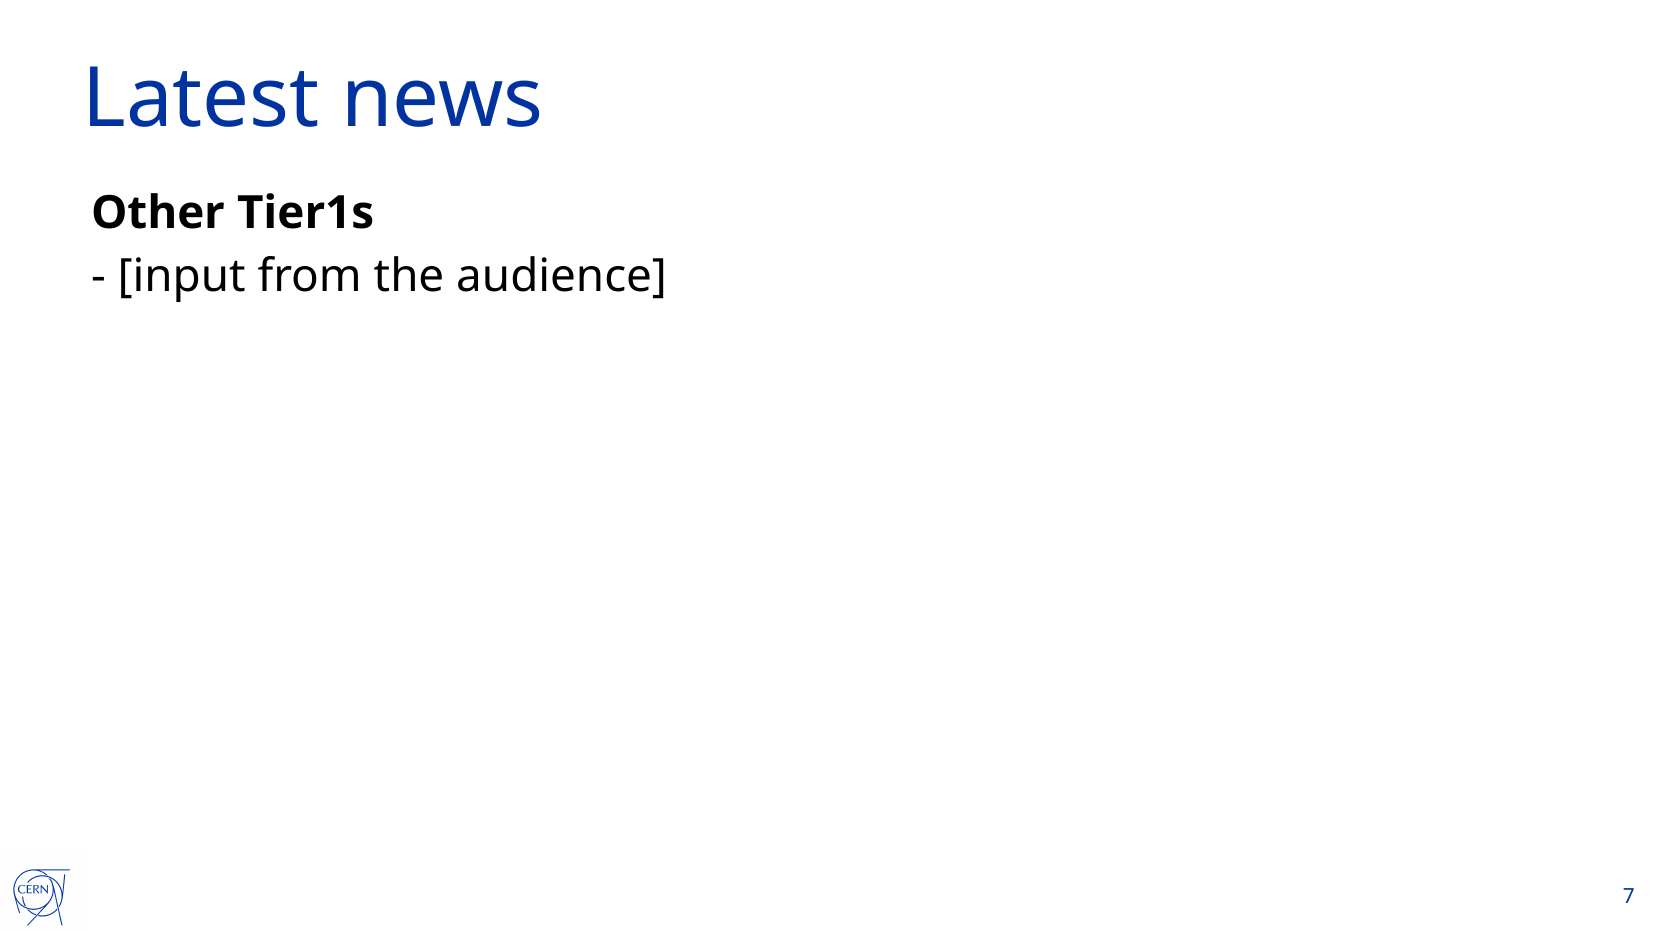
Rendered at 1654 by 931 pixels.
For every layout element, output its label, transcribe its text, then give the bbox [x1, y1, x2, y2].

text_box Other Tier1s - [input from the audience] [76, 172, 1601, 931]
picture [0, 850, 76, 931]
title Latest news [82, 37, 1571, 193]
